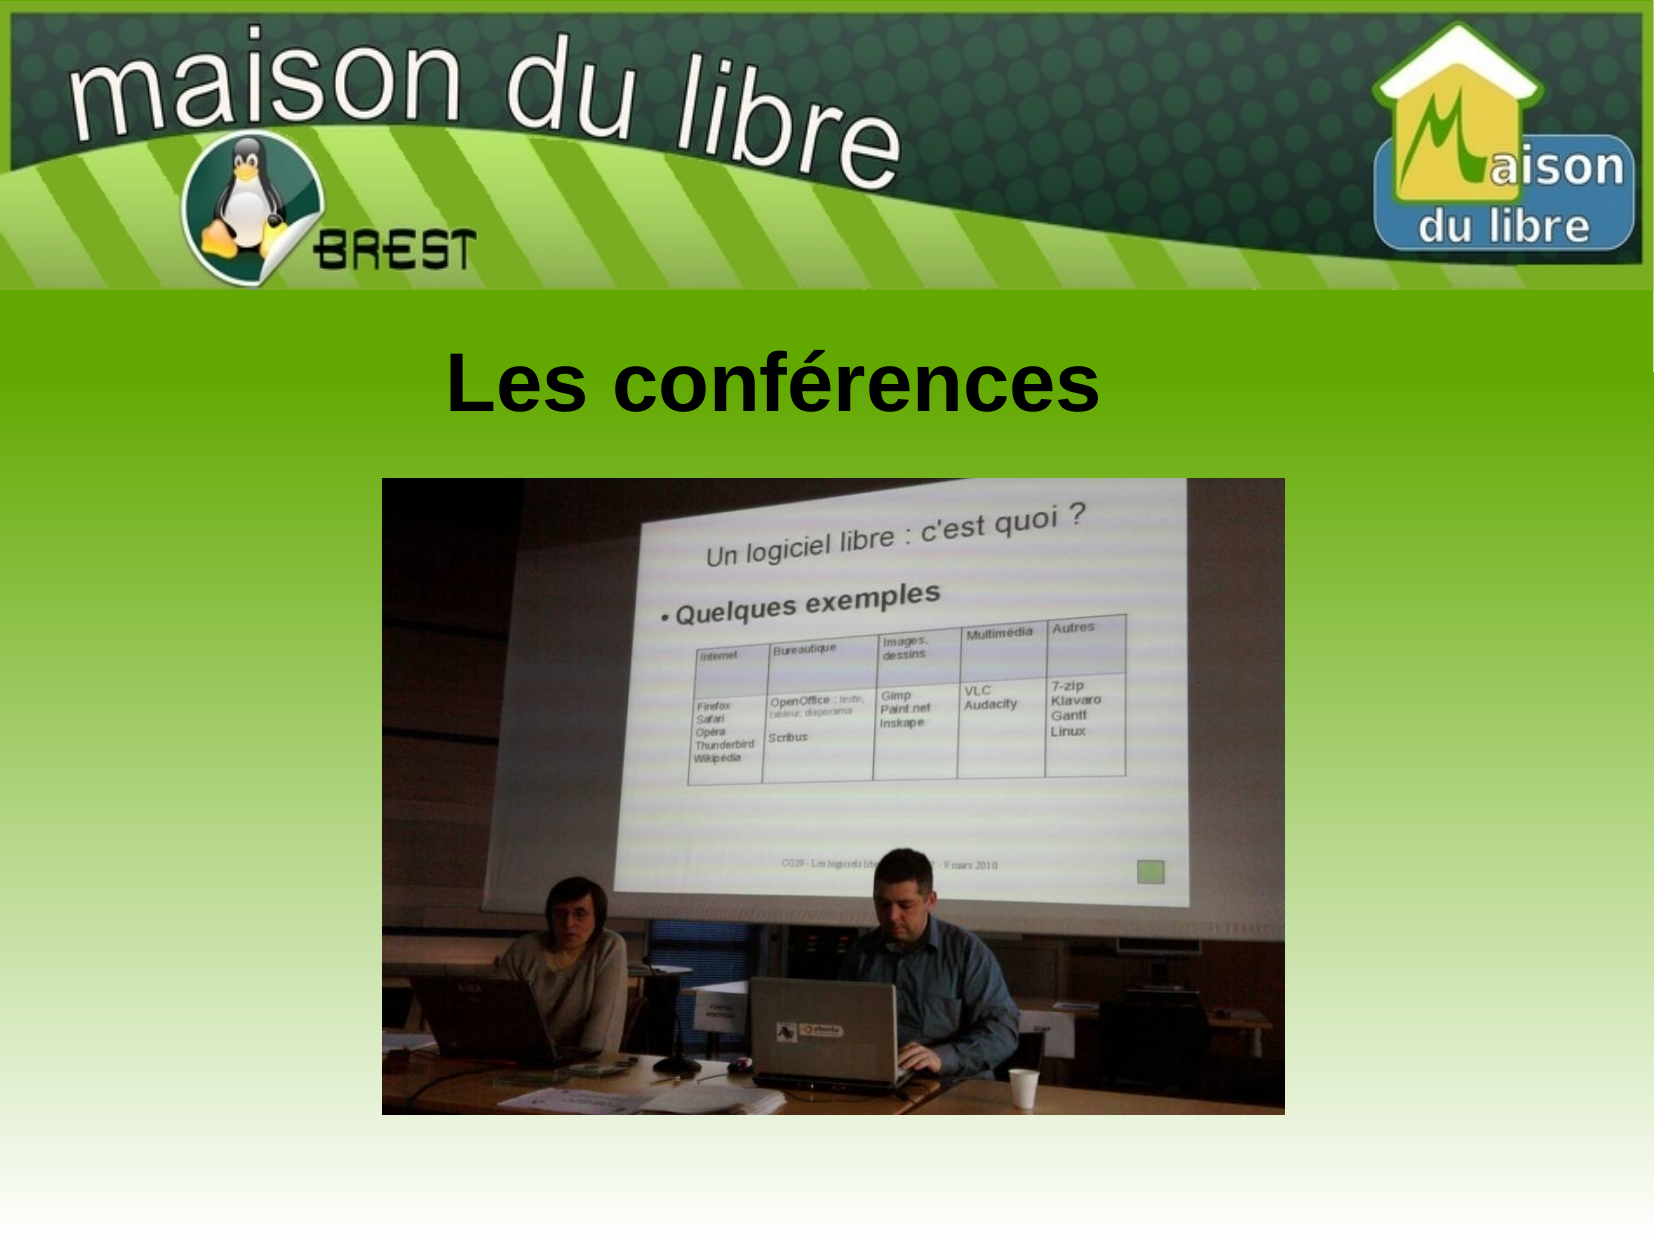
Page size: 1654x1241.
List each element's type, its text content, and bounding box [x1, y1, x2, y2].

picture [0, 1, 1654, 290]
text_box Les conférences [431, 329, 1255, 438]
picture [382, 478, 1285, 1115]
